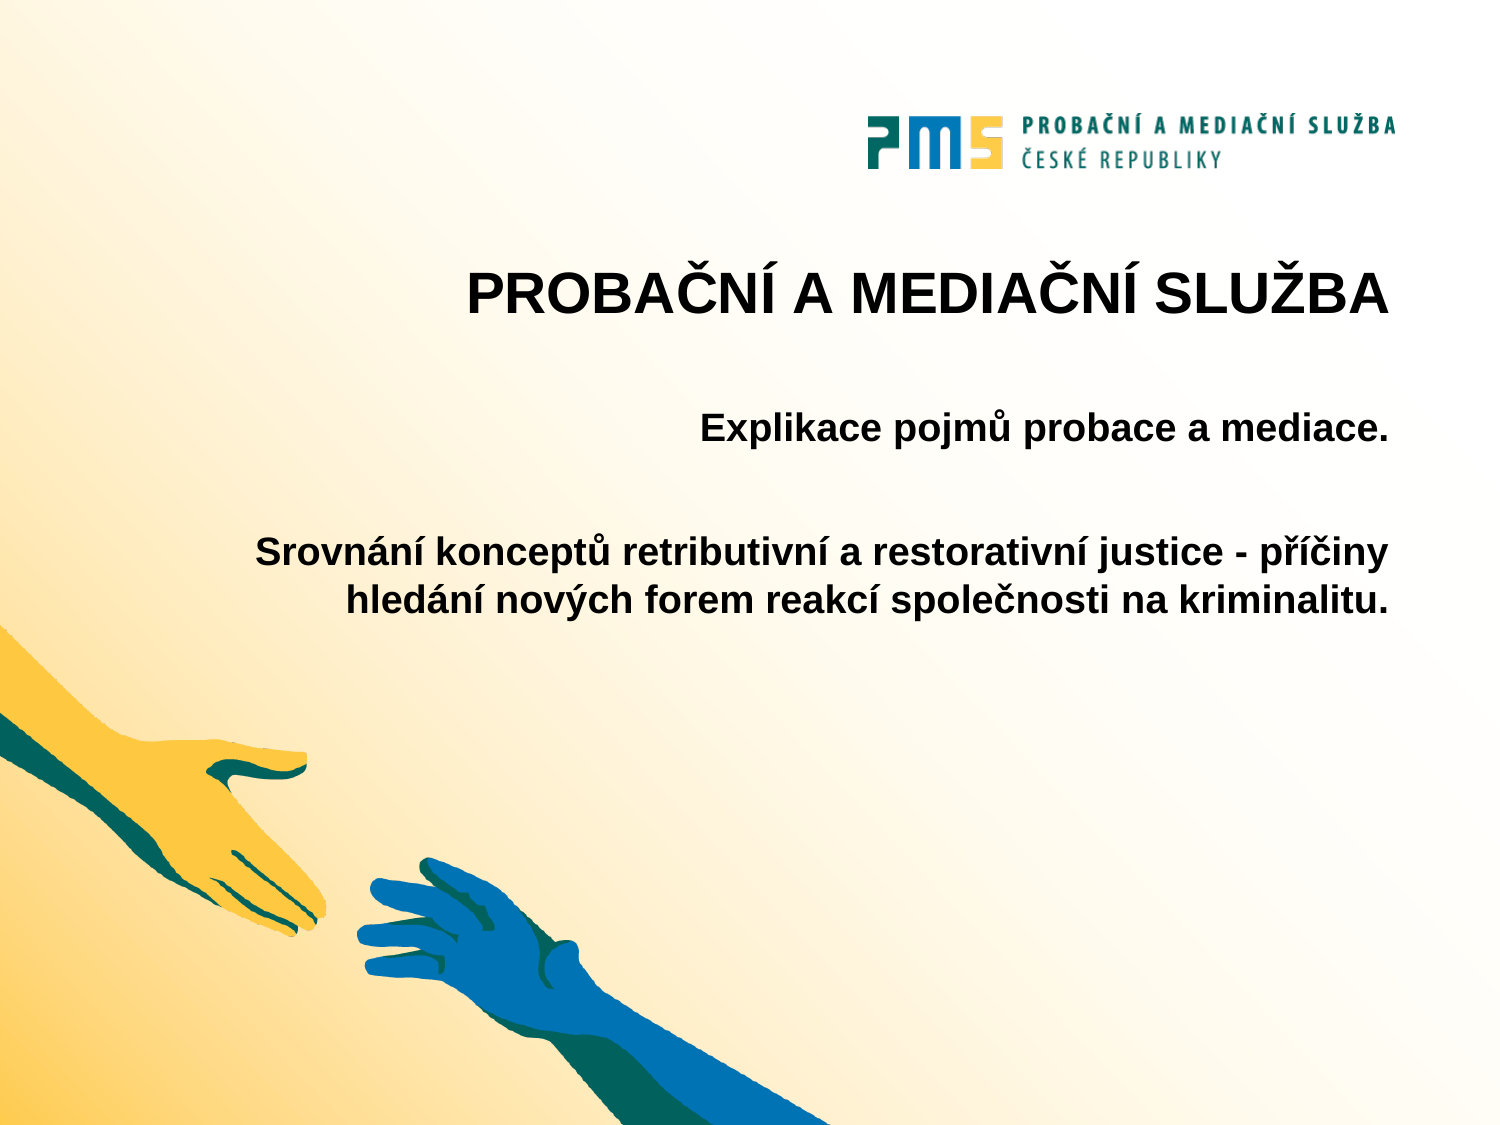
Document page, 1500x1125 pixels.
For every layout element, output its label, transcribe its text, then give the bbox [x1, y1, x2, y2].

picture [0, 0, 1500, 1125]
subtitle PROBAČNÍ A MEDIAČNÍ SLUŽBA Explikace pojmů probace a mediace. Srovnání konceptů retributivní a restorativní justice - příčiny hledání nových forem reakcí společnosti na kriminalitu. [187, 248, 1406, 409]
